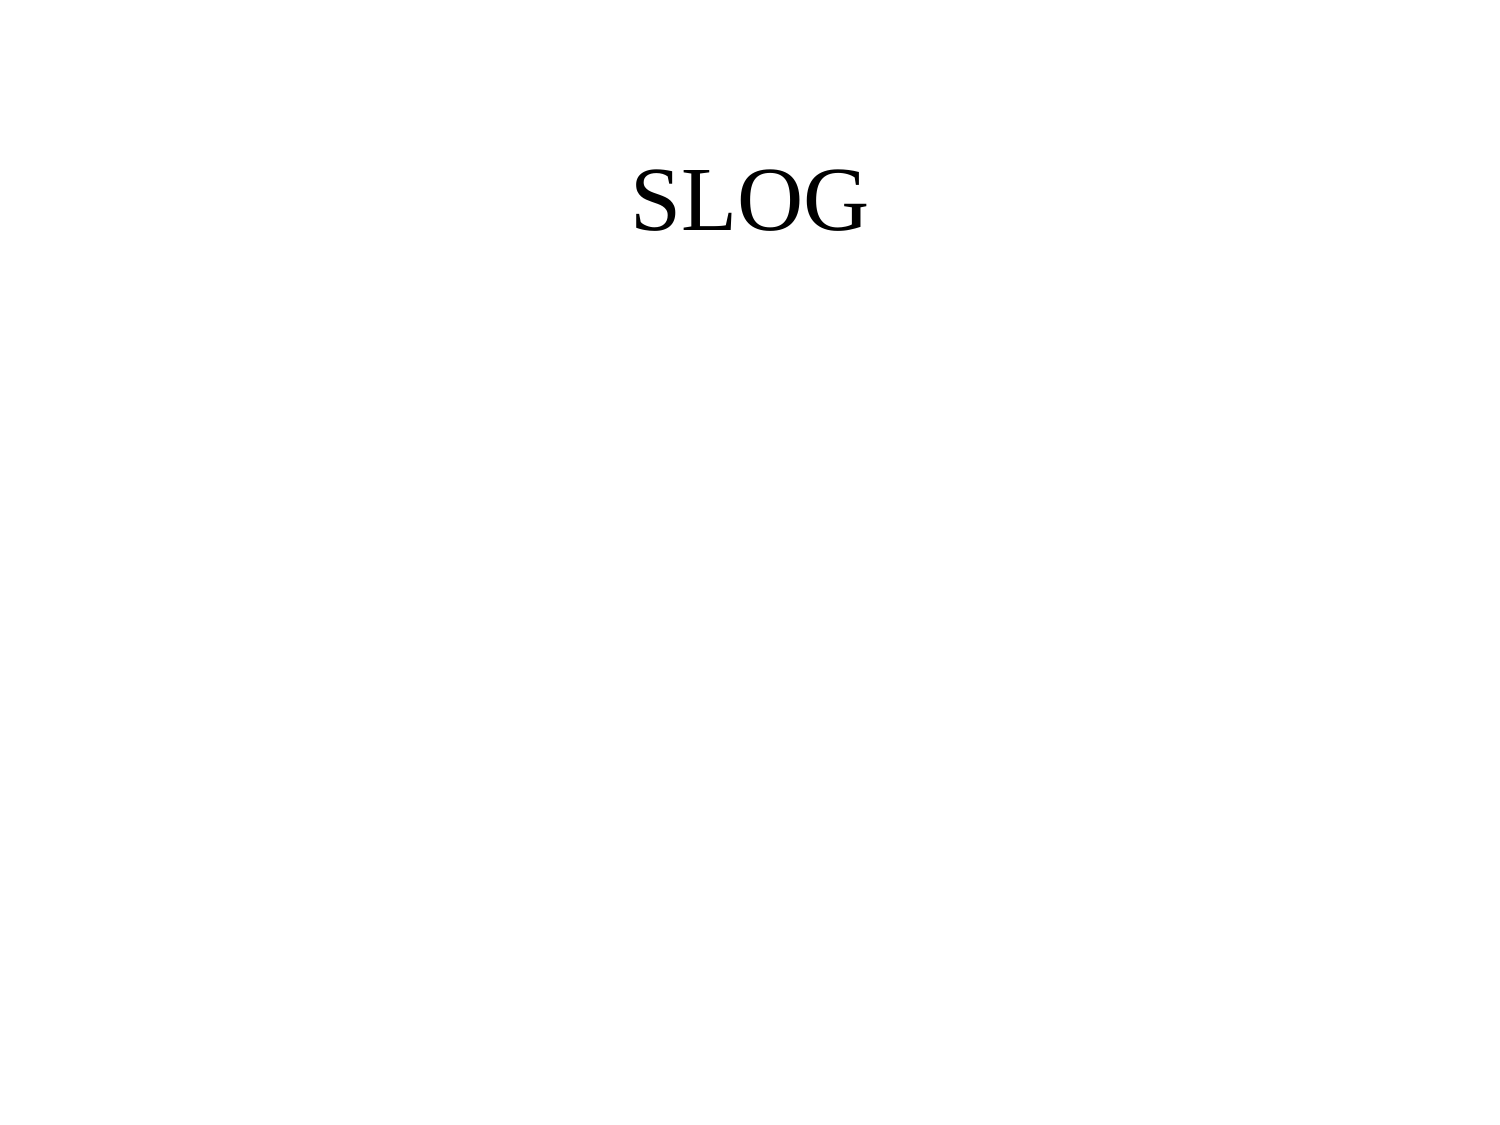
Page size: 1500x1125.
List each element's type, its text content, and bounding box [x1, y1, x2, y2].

title SLOG [112, 99, 1388, 288]
